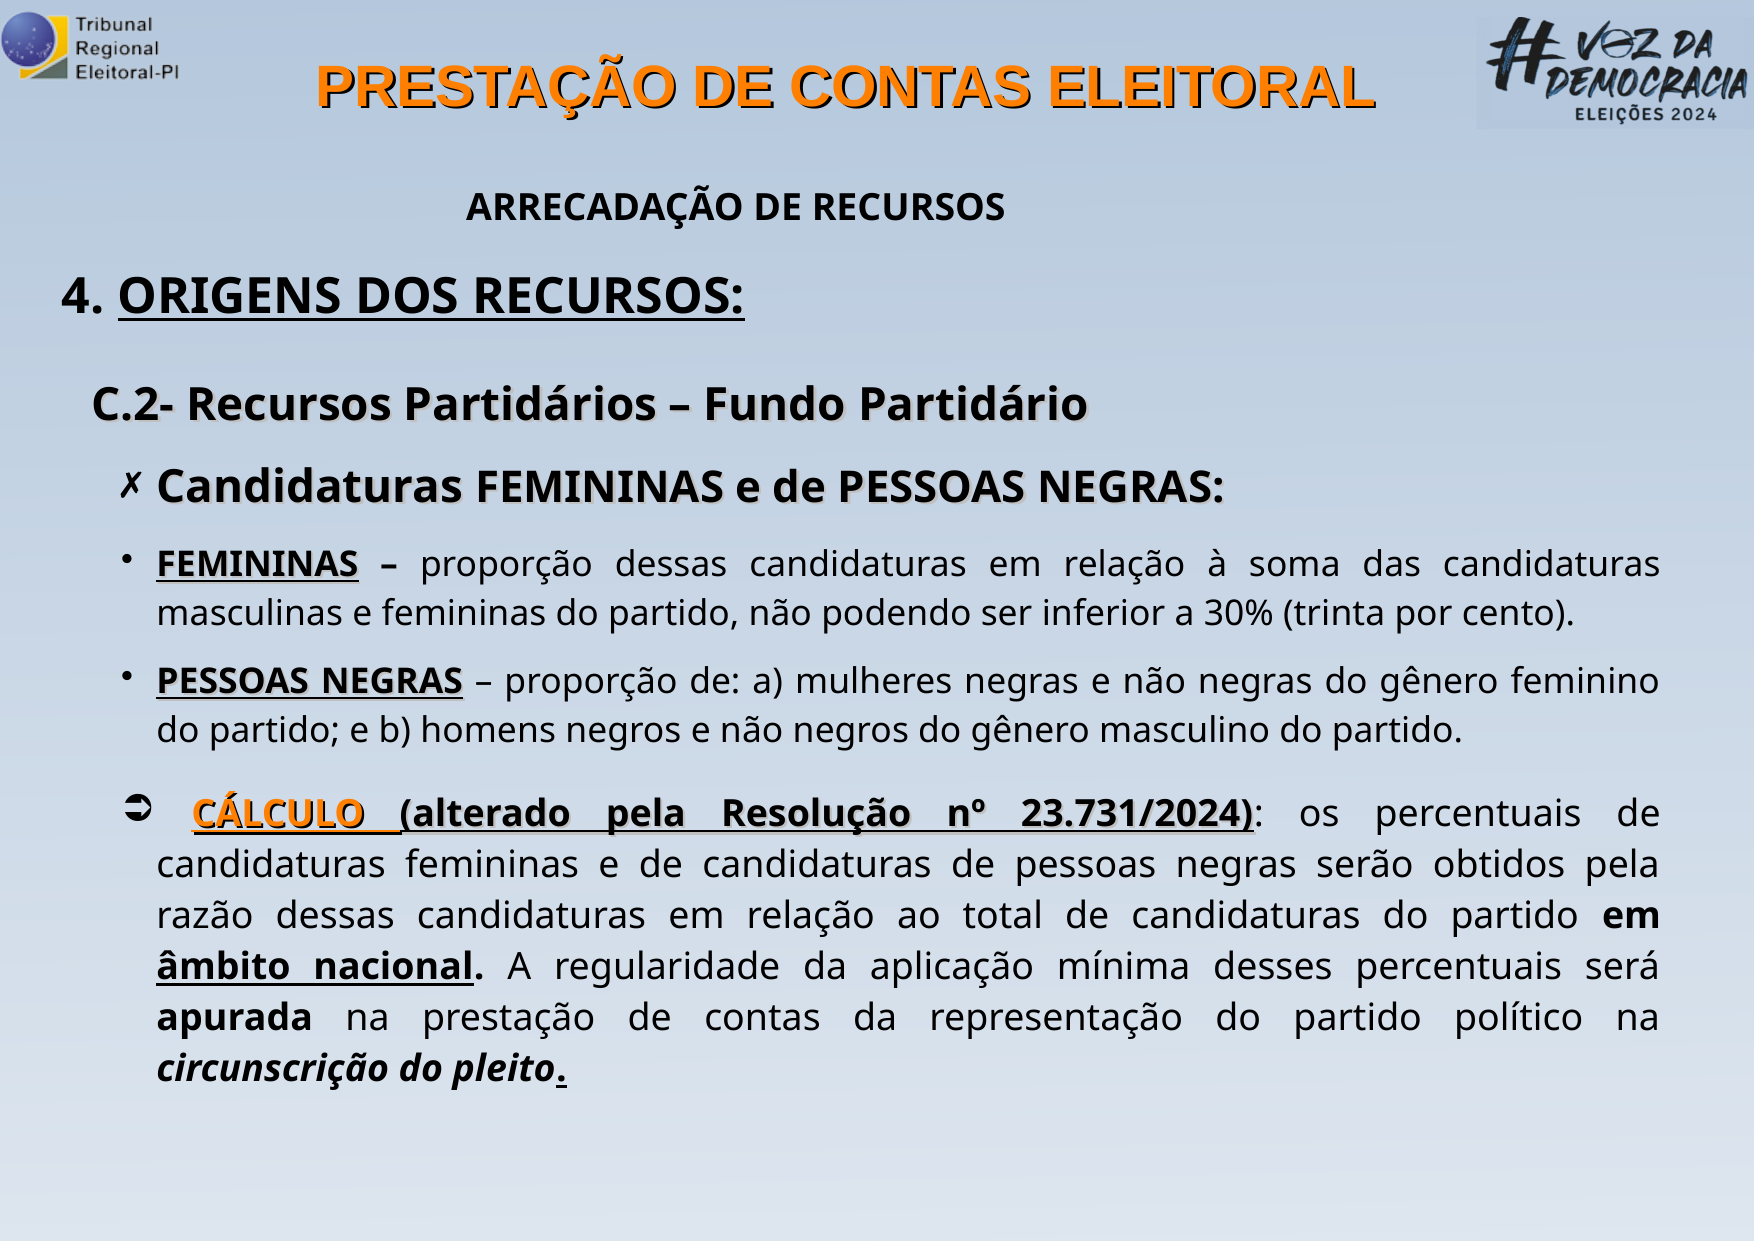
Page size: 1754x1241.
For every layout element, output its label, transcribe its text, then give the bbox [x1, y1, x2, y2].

title PRESTAÇÃO DE CONTAS ELEITORAL [138, 53, 1554, 196]
picture [0, 11, 195, 87]
subtitle ORIGENS DOS RECURSOS: C.2- Recursos Partidários – Fundo Partidário Candidaturas FEMININAS e de PESSOAS NEGRAS: FEMININAS – proporção dessas candidaturas em relação à soma das candidaturas masculinas e femininas do partido, não podendo ser inferior a 30% (trinta por cento). PESSOAS NEGRAS – proporção de: a) mulheres negras e não negras do gênero feminino do partido; e b) homens negros e não negros do gênero masculino do partido. CÁLCULO (alterado pela Resolução nº 23.731/2024): os percentuais de candidaturas femininas e de candidaturas de pessoas negras serão obtidos pela razão dessas candidaturas em relação ao total de candidaturas do partido em âmbito nacional. A regularidade da aplicação mínima desses percentuais será apurada na prestação de contas da representação do partido político na circunscrição do pleito. [61, 260, 1685, 1172]
text_box ARRECADAÇÃO DE RECURSOS [451, 173, 1206, 240]
